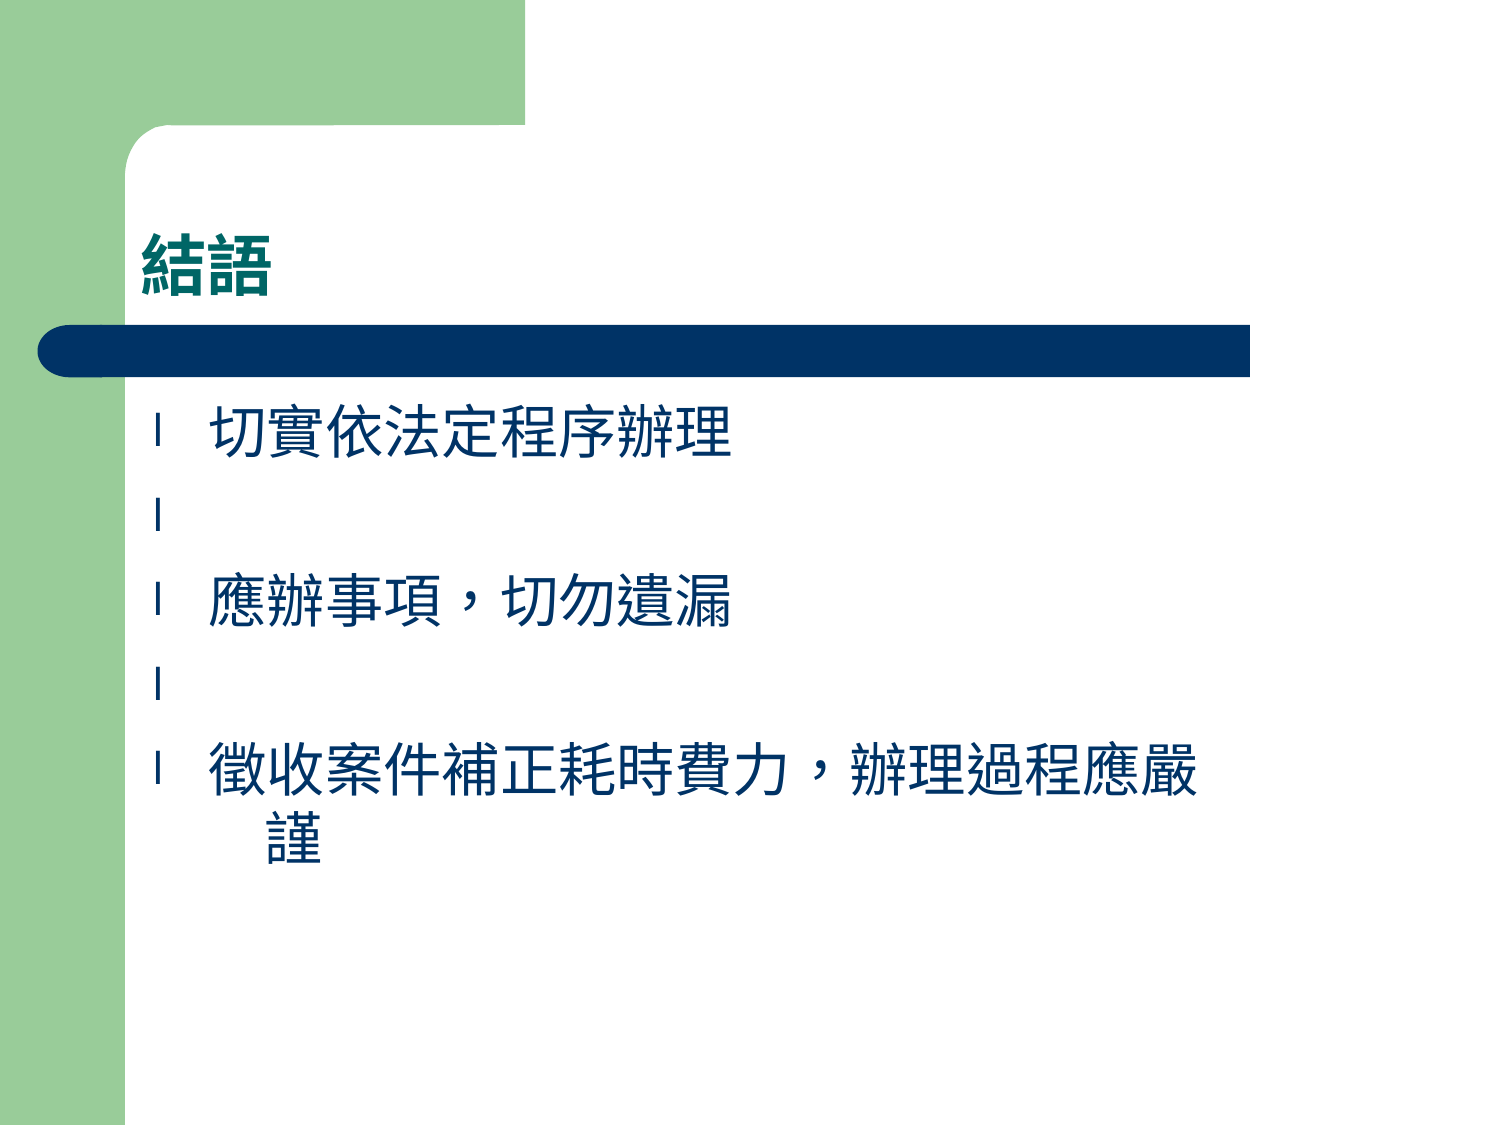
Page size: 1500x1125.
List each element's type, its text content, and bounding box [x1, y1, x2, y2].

list 切實依法定程序辦理 應辦事項，切勿遺漏 徵收案件補正耗時費力，辦理過程應嚴謹 [137, 387, 1247, 999]
title 結語 [125, 125, 1426, 313]
